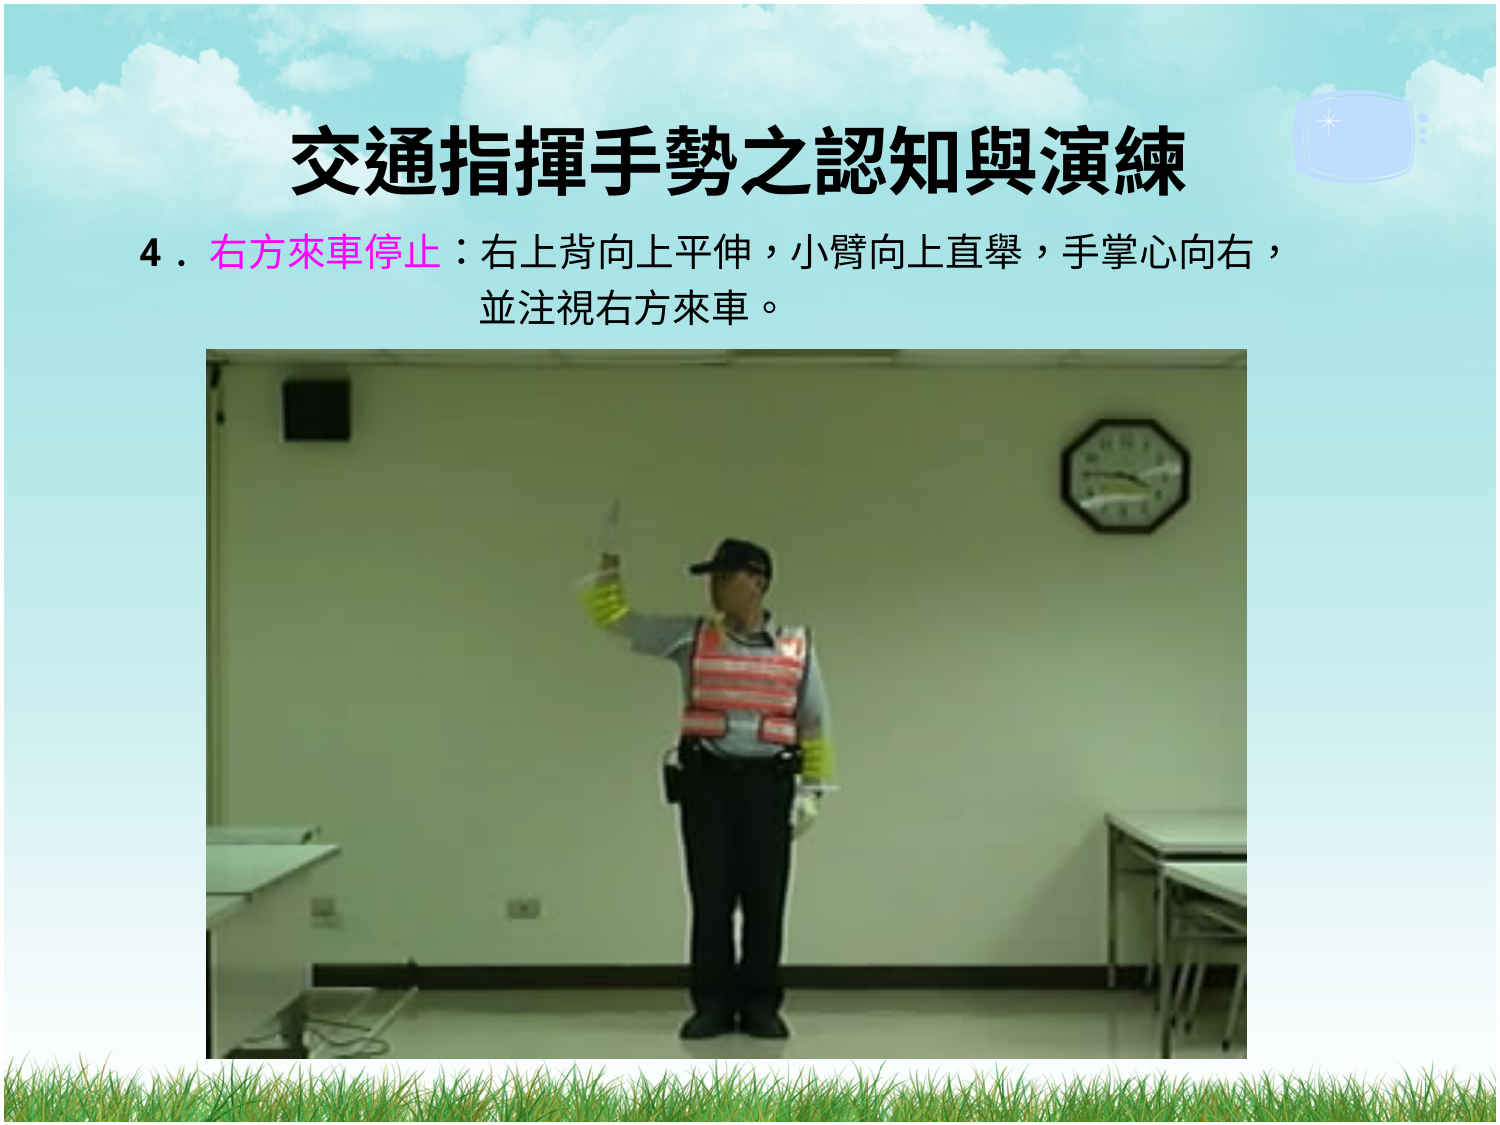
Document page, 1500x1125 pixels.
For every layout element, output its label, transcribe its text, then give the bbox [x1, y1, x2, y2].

title 交通指揮手勢之認知與演練 [183, 78, 1294, 220]
picture [0, 0, 1500, 1125]
list 4﹒右方來車停止：右上背向上平伸，小臂向上直舉，手掌心向右， 並注視右方來車。 [123, 220, 1412, 339]
